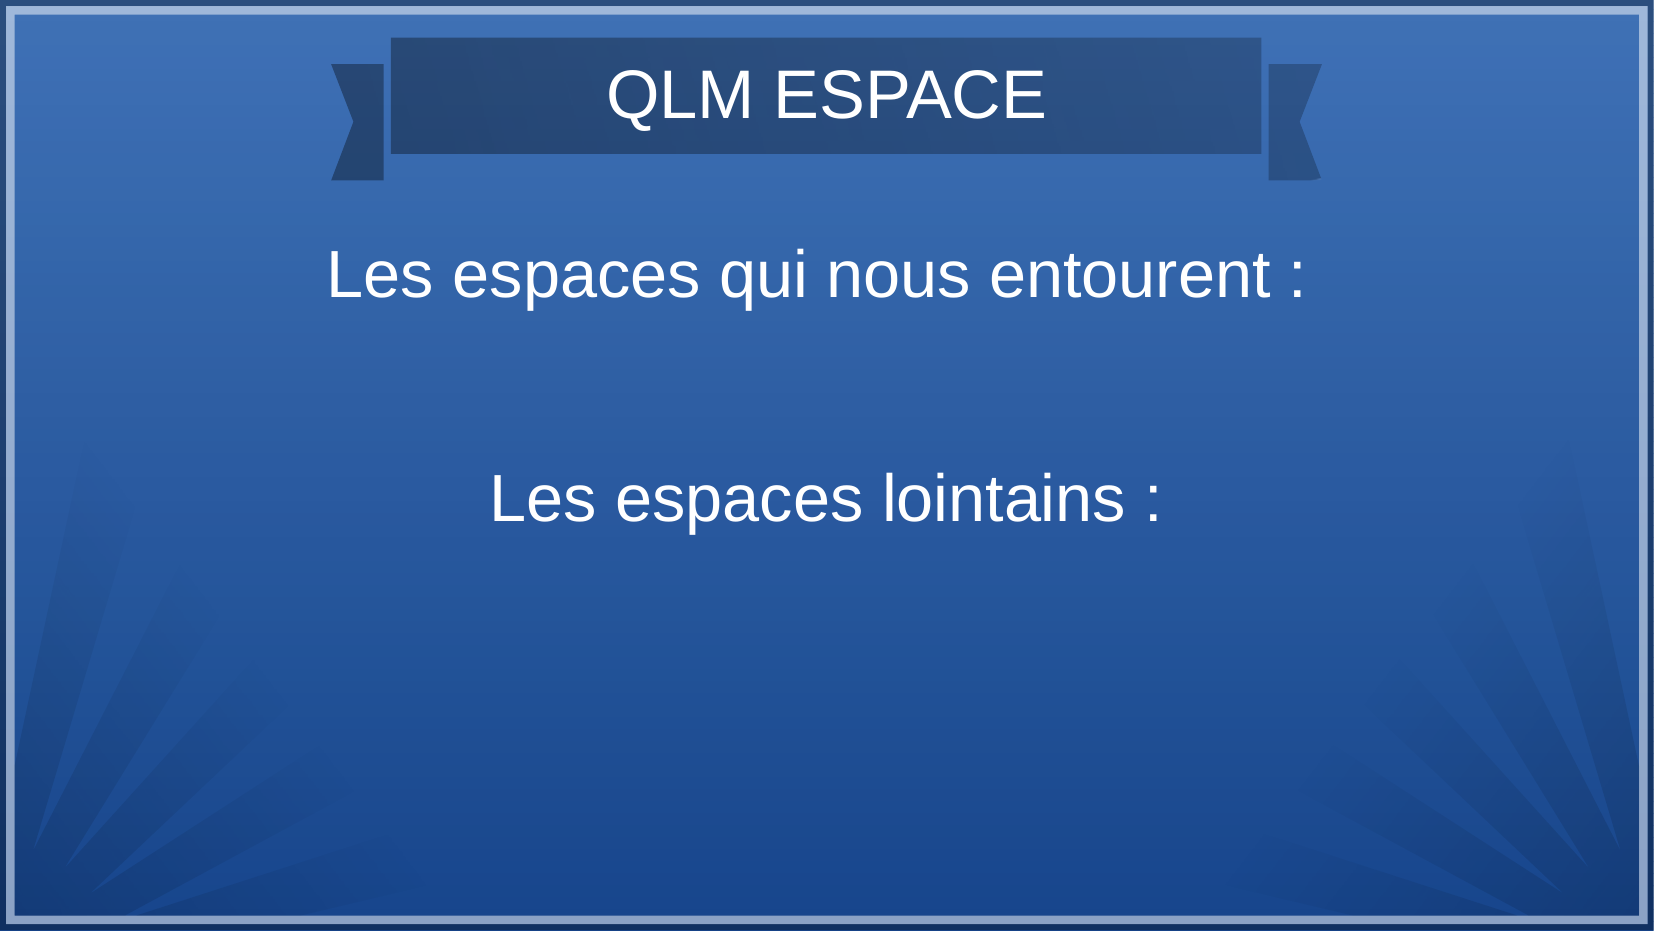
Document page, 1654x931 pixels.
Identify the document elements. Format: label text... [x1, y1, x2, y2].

subtitle Les espaces qui nous entourent : Les espaces lointains : [82, 224, 1571, 848]
title QLM ESPACE [389, 35, 1264, 154]
